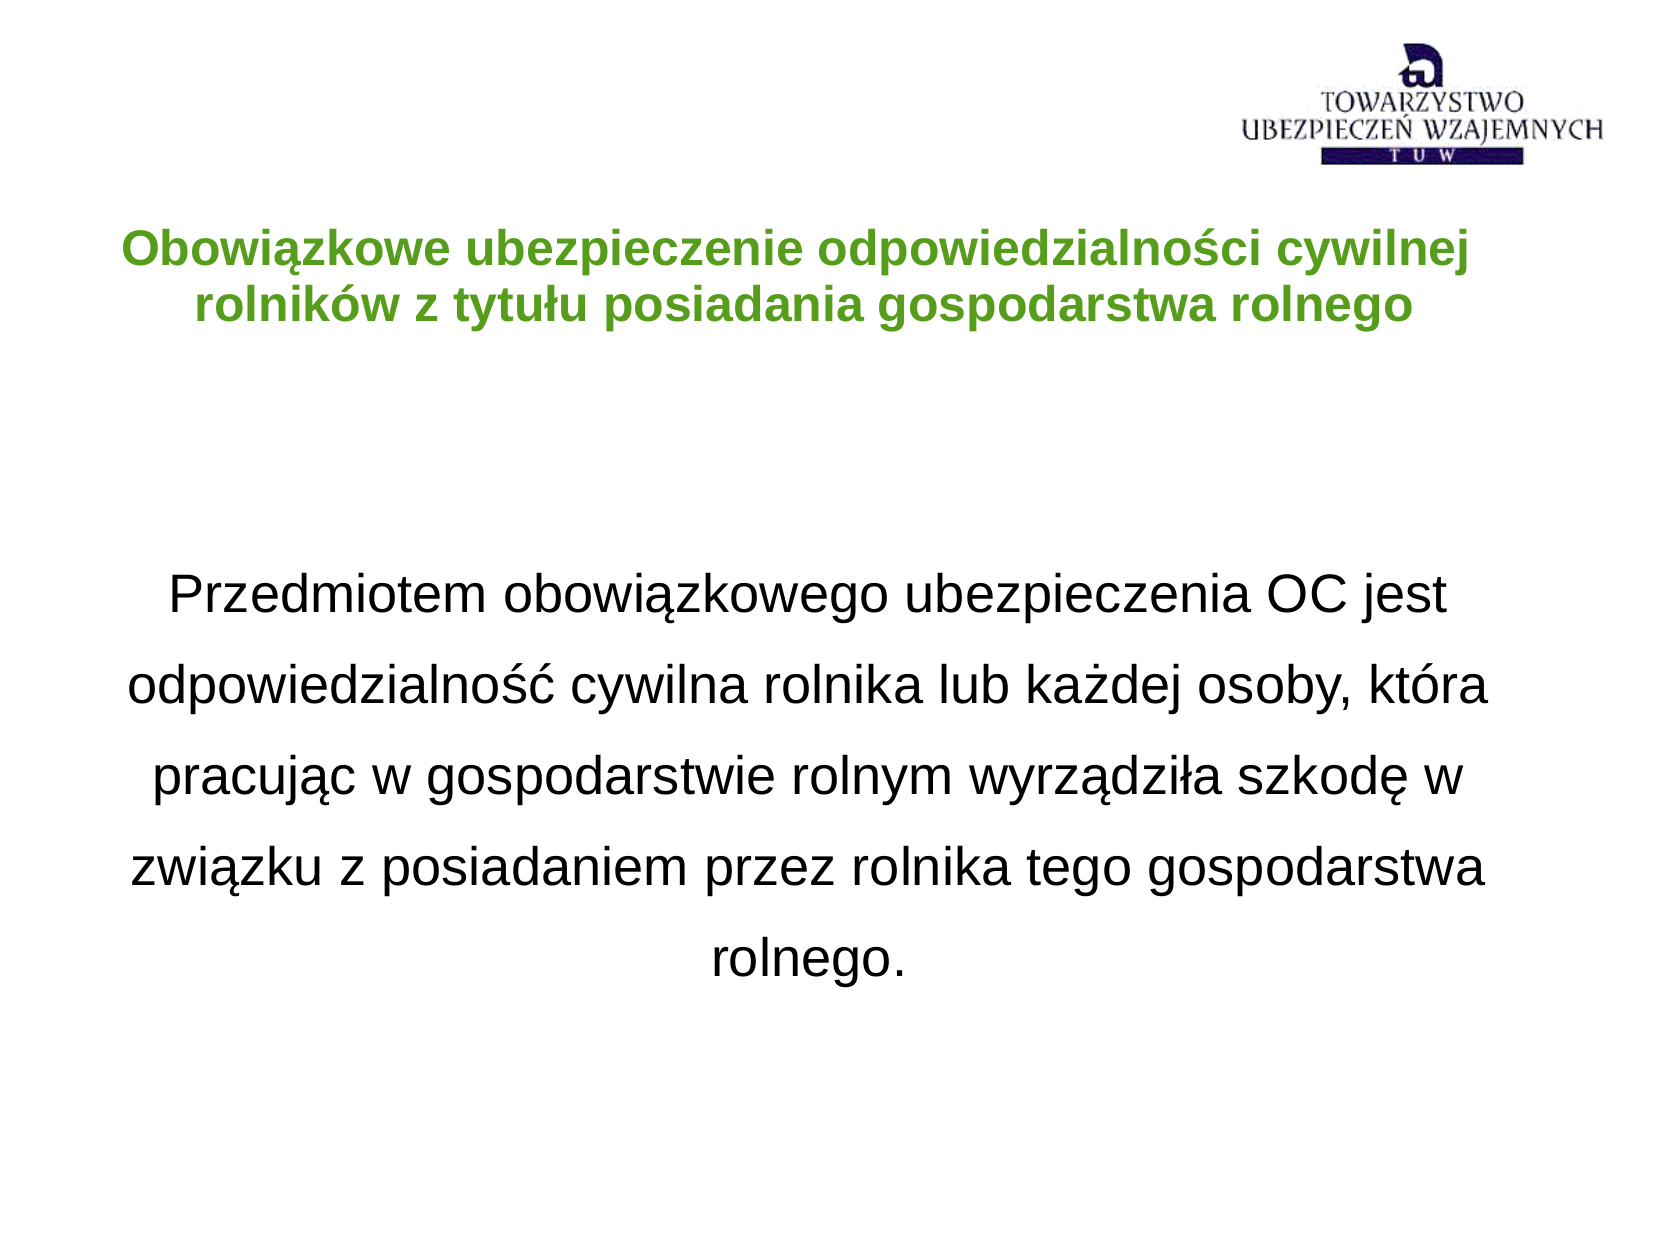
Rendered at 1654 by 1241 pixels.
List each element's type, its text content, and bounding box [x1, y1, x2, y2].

picture [1240, 41, 1605, 169]
text_box Obowiązkowe ubezpieczenie odpowiedzialności cywilnej rolników z tytułu posiadania gospodarstwa rolnego Przedmiotem obowiązkowego ubezpieczenia OC jest odpowiedzialność cywilna rolnika lub każdej osoby, która pracując w gospodarstwie rolnym wyrządziła szkodę w związku z posiadaniem przez rolnika tego gospodarstwa rolnego. [106, 212, 1512, 1057]
